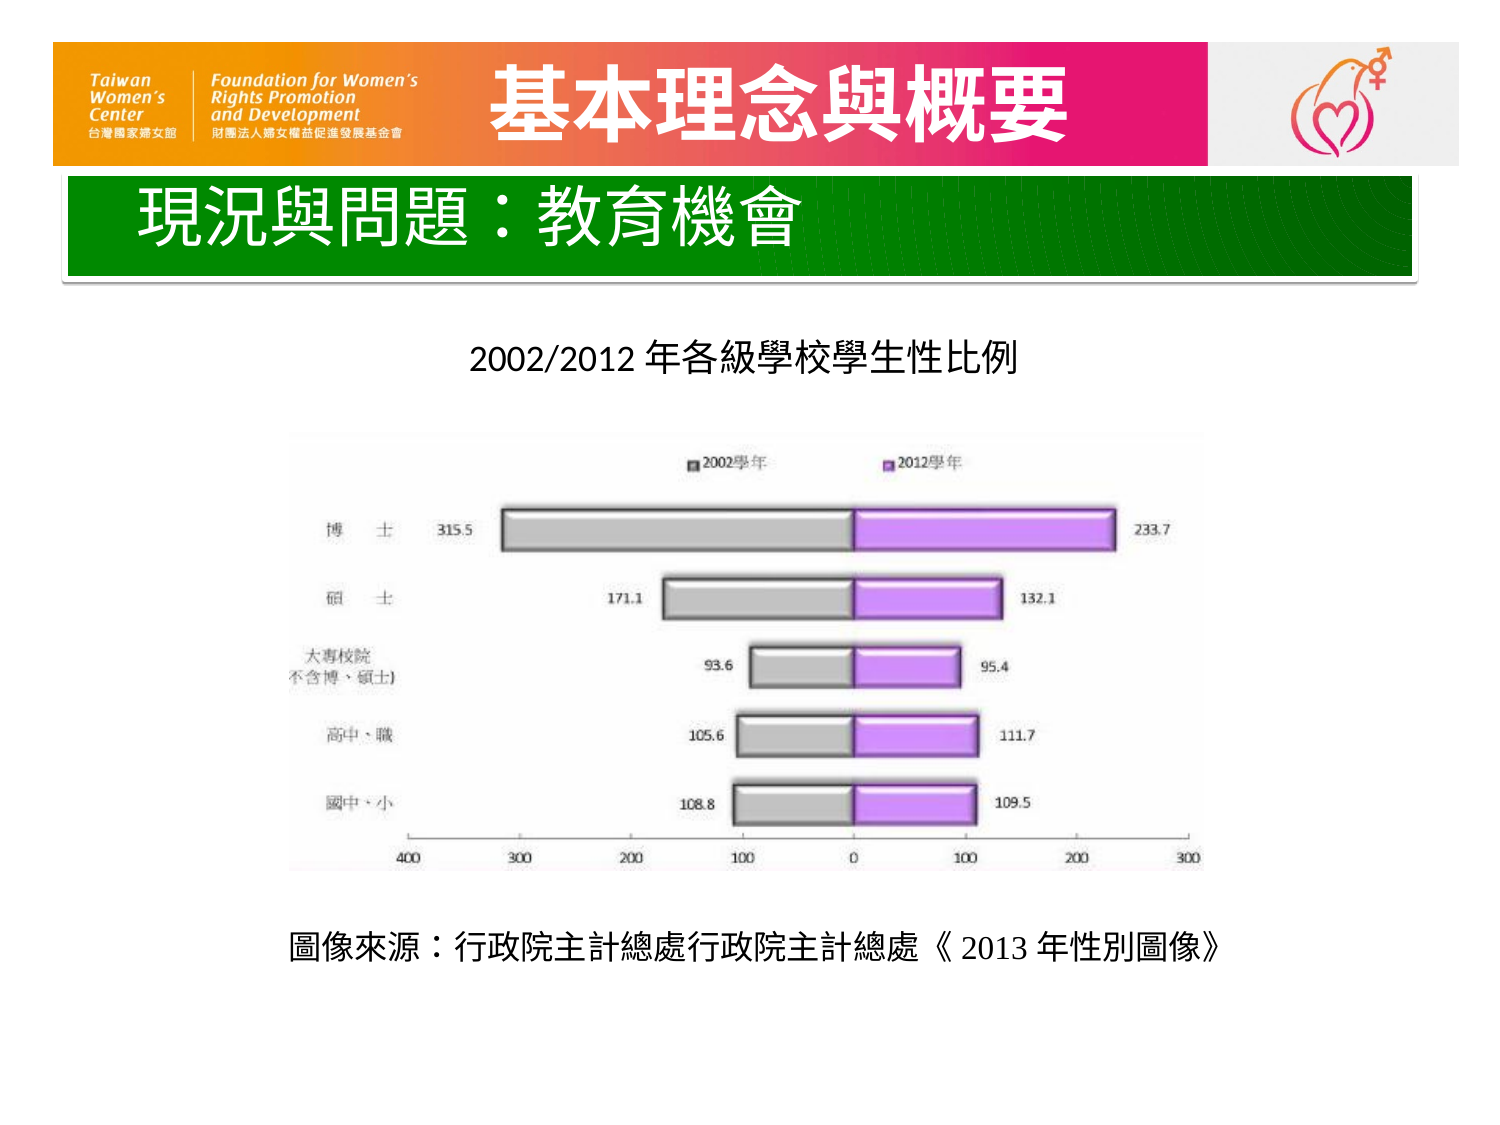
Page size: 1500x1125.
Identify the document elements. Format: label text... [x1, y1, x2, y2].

title 基本理念與概要 [171, 42, 1388, 161]
text_box 2002/2012年各級學校學生性比例 [312, 326, 1176, 387]
picture [289, 432, 1204, 871]
list 現況與問題：教育機會 [64, 172, 1415, 279]
text_box 圖像來源：行政院主計總處行政院主計總處《2013年性別圖像》 [242, 917, 1282, 974]
